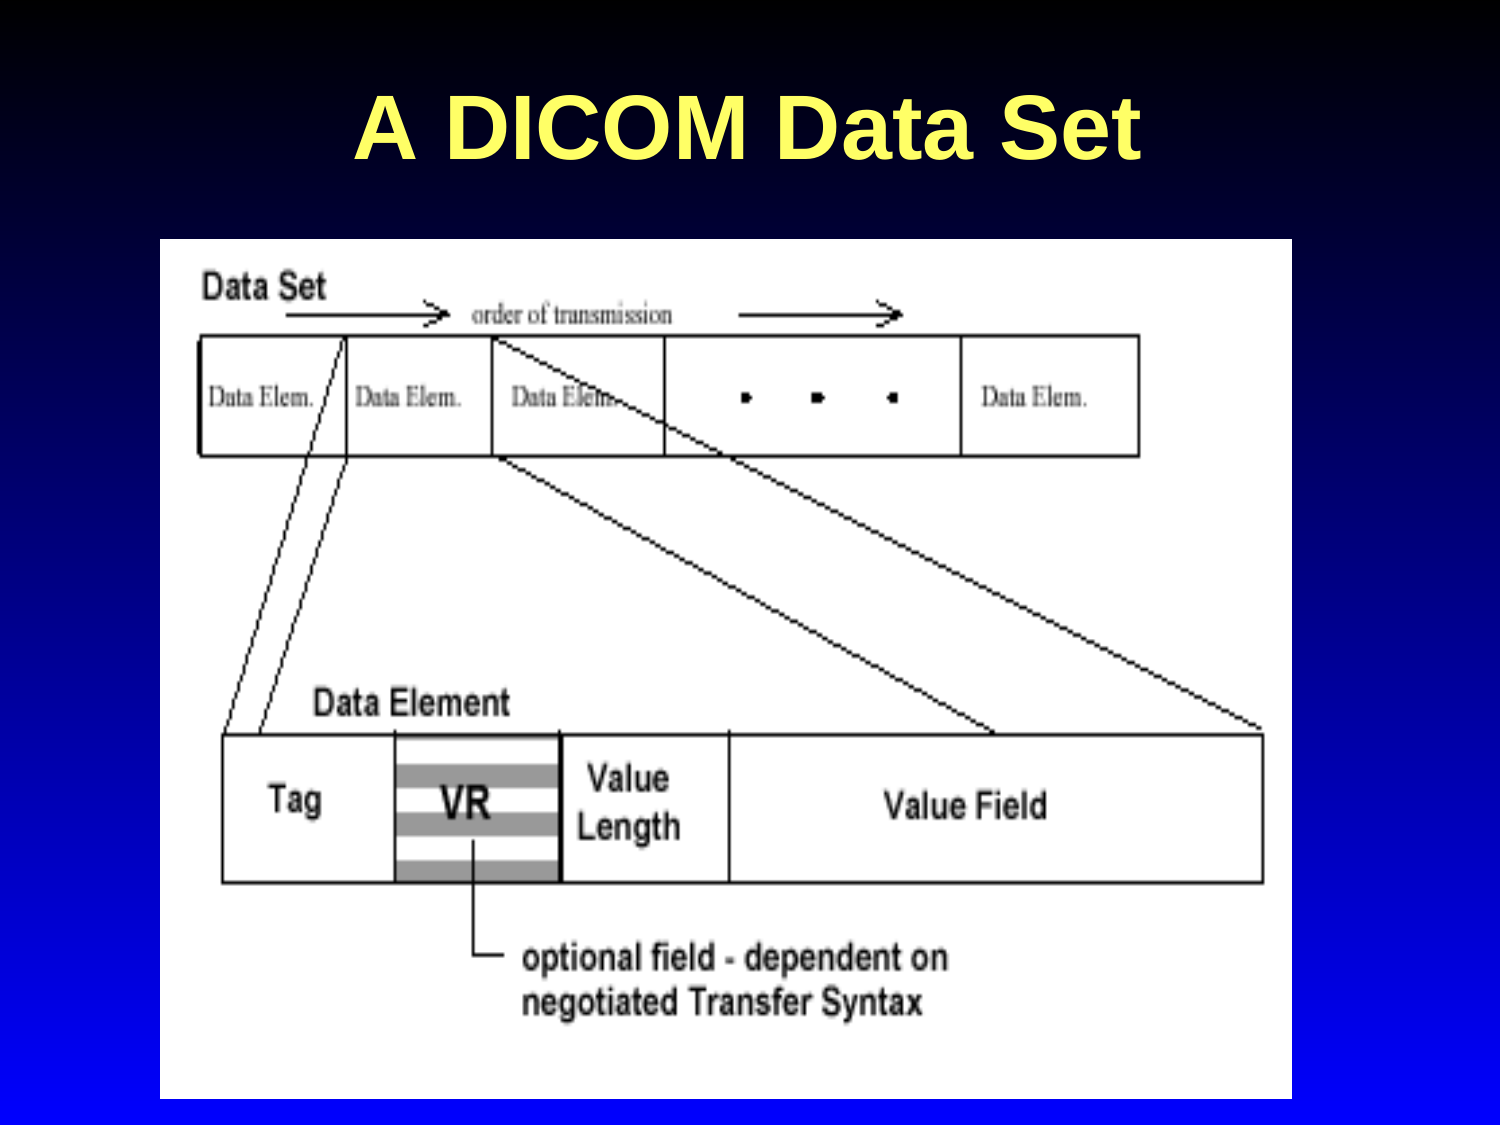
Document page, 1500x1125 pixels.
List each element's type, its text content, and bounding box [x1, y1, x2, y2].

title A DICOM Data Set [109, 14, 1385, 242]
picture [160, 239, 1292, 1099]
